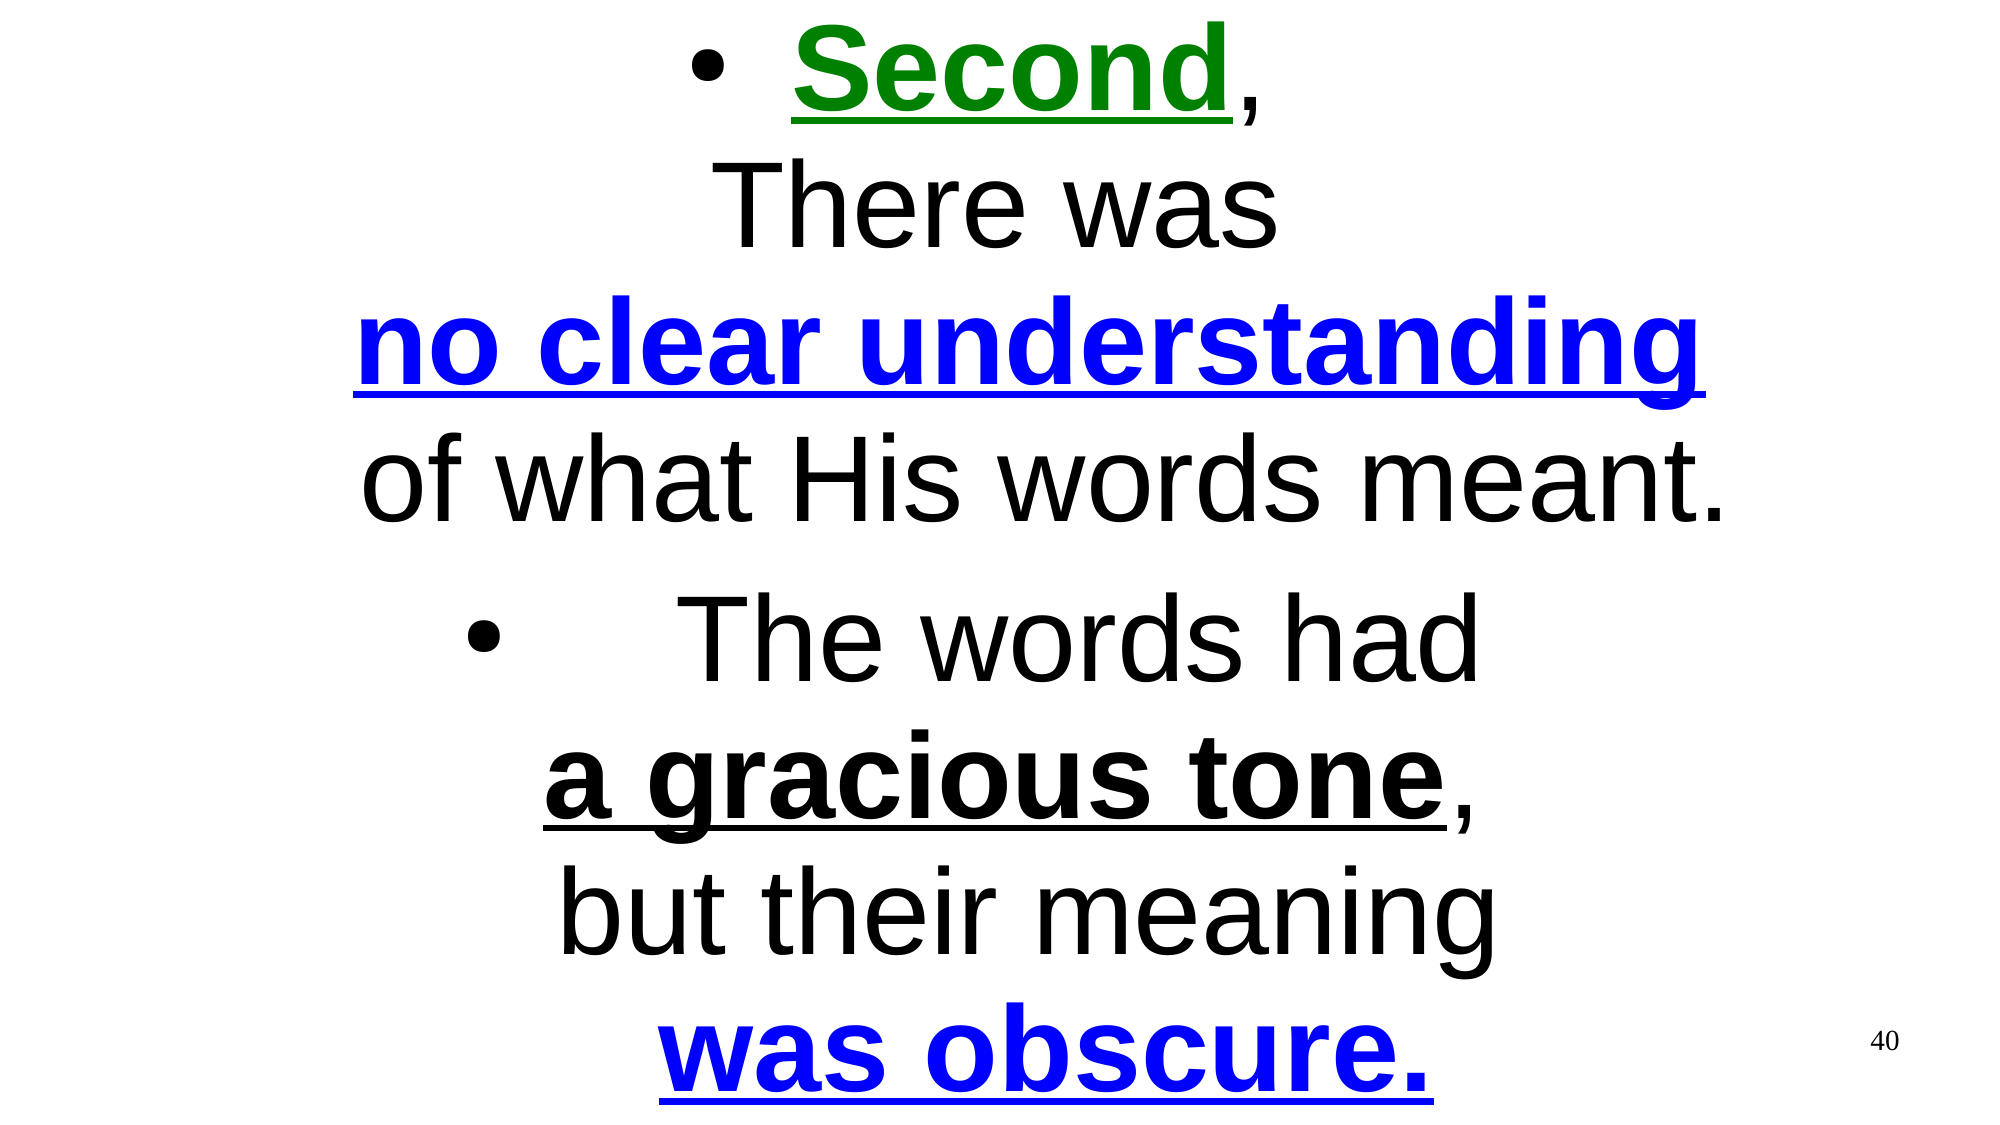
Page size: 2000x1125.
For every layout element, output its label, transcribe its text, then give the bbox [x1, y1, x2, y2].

list Second, There was no clear understanding of what His words meant. The words had a gracious tone, but their meaning was obscure. [0, 0, 1996, 1123]
